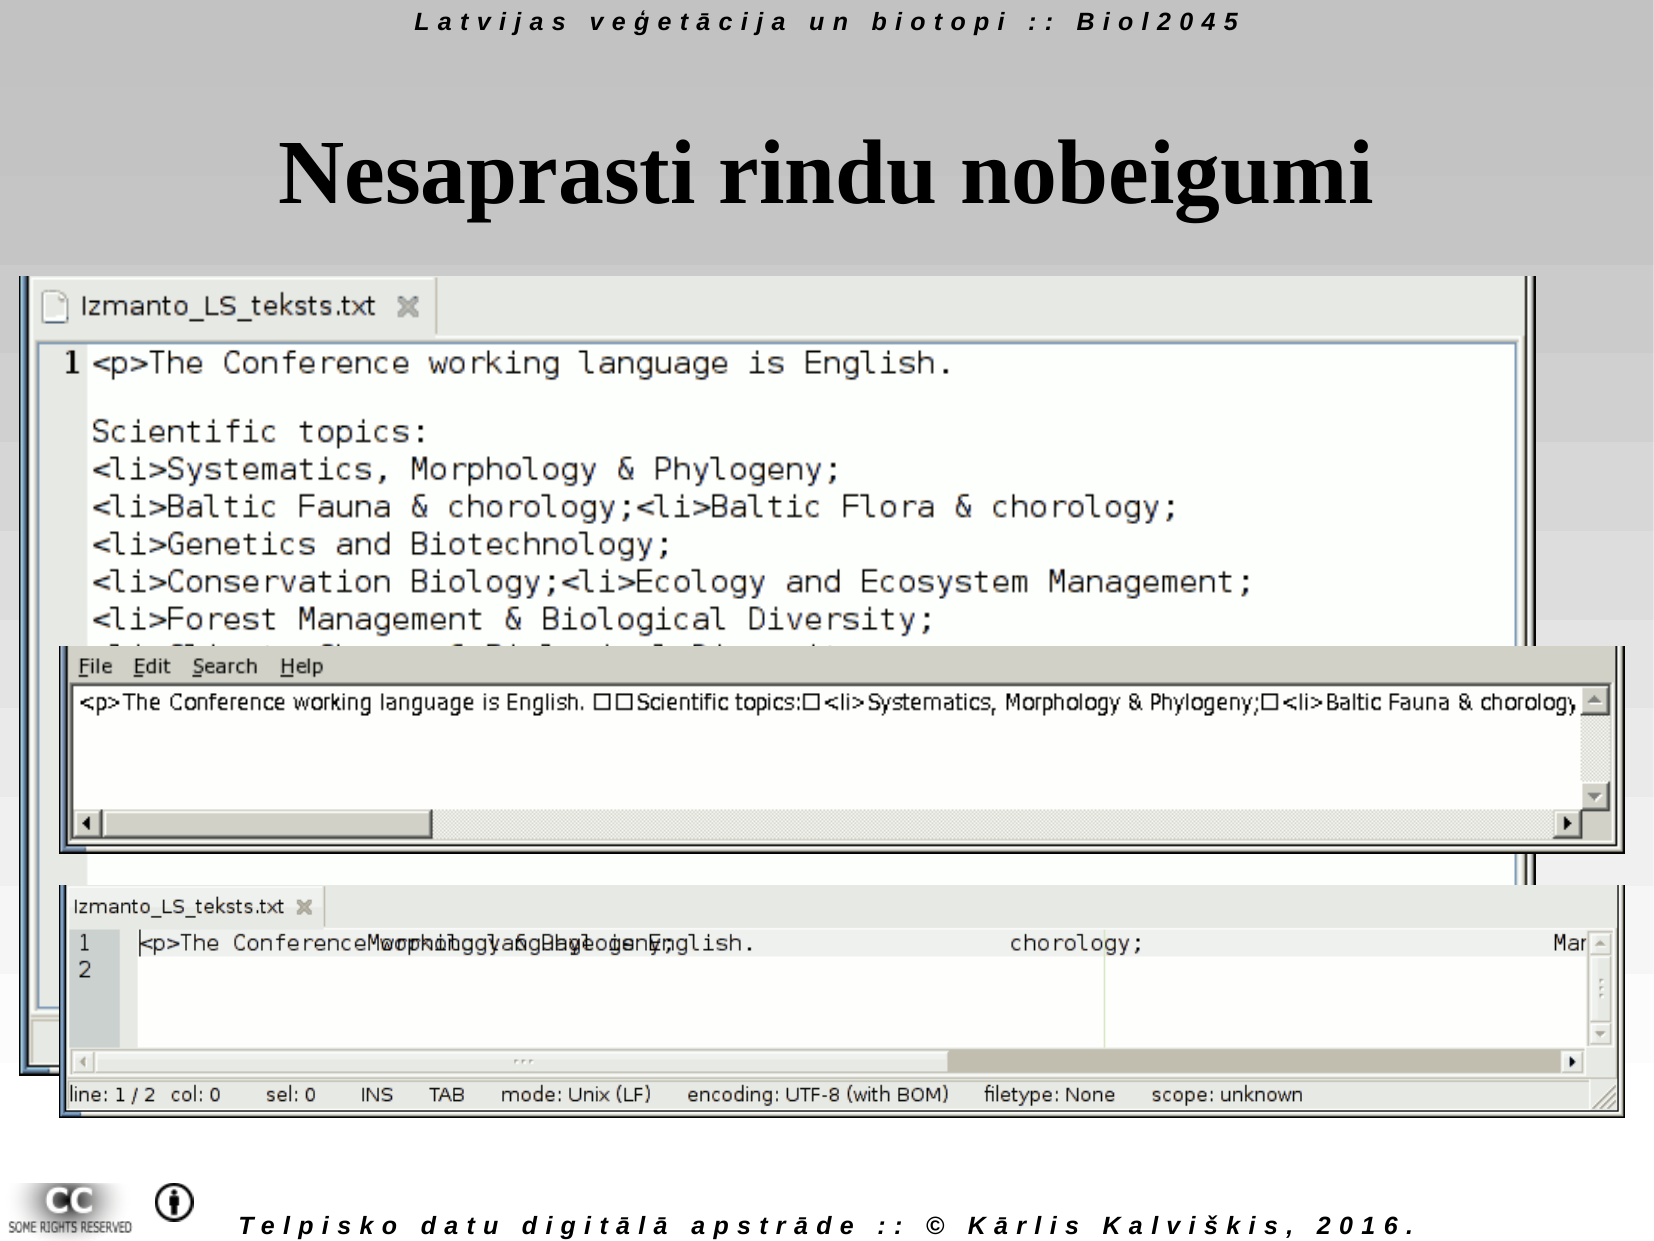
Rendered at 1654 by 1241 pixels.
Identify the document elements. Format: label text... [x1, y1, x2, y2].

title Nesaprasti rindu nobeigumi [29, 49, 1625, 296]
picture [0, 0, 1654, 1241]
